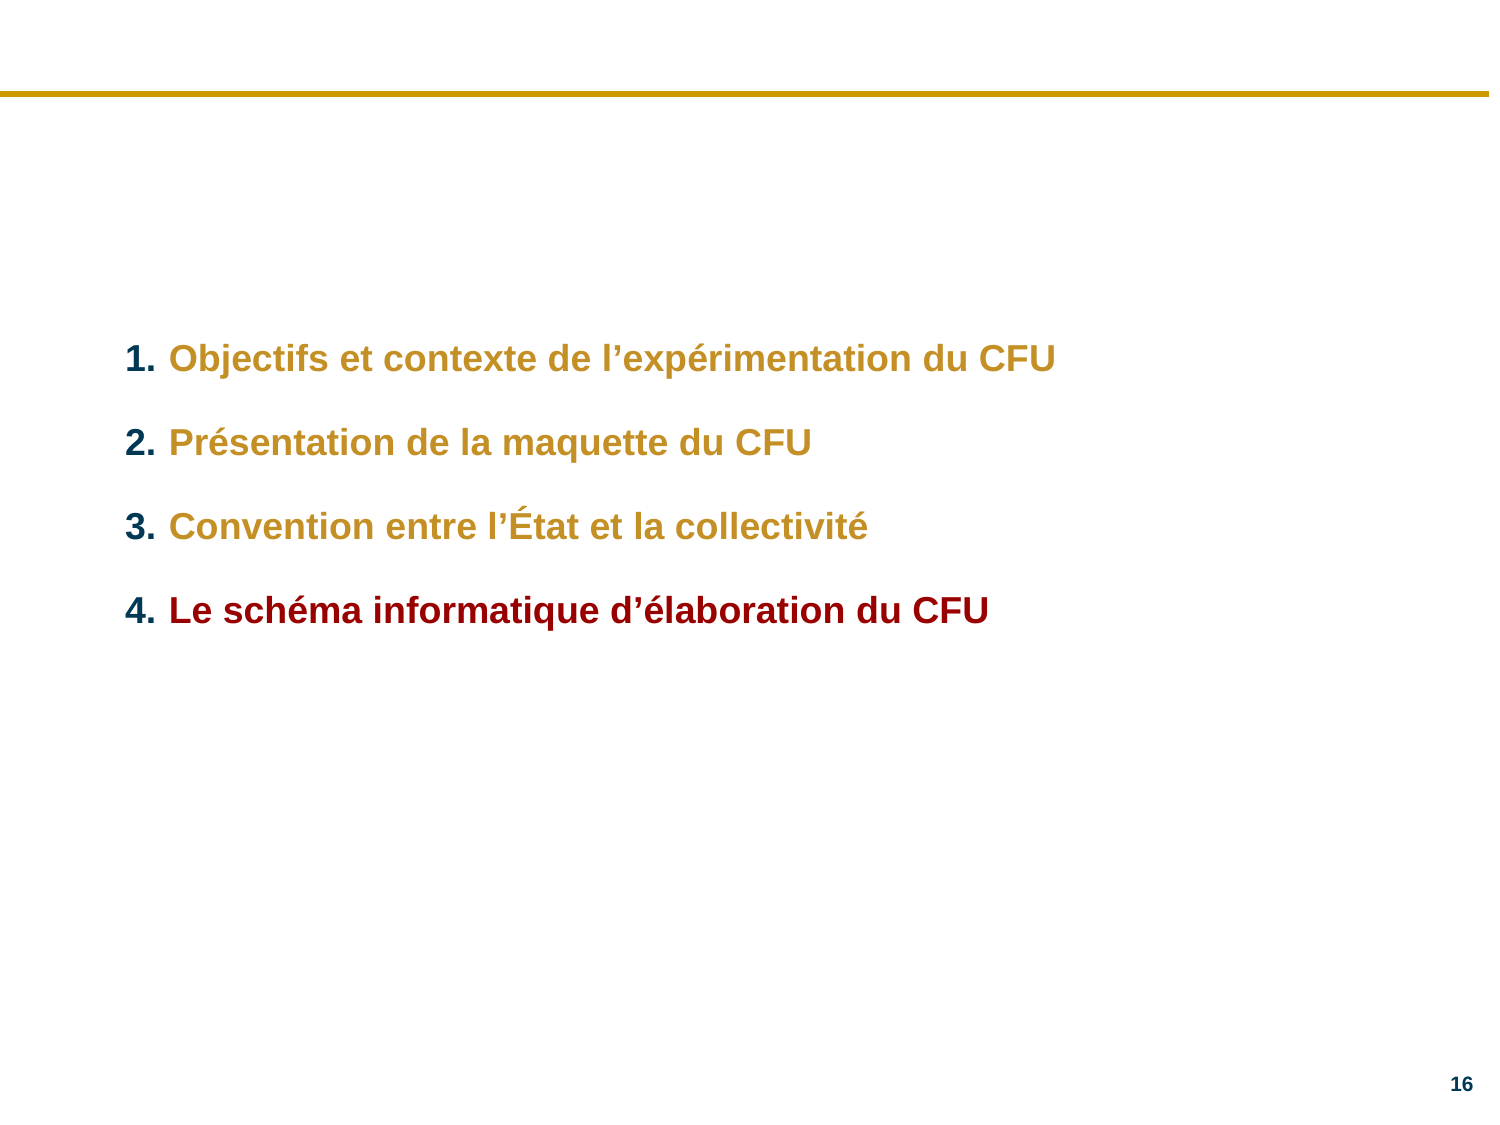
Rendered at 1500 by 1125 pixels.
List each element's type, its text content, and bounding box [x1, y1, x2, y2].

list Objectifs et contexte de l’expérimentation du CFU Présentation de la maquette du CFU Convention entre l’État et la collectivité Le schéma informatique d’élaboration du CFU [125, 337, 1382, 990]
